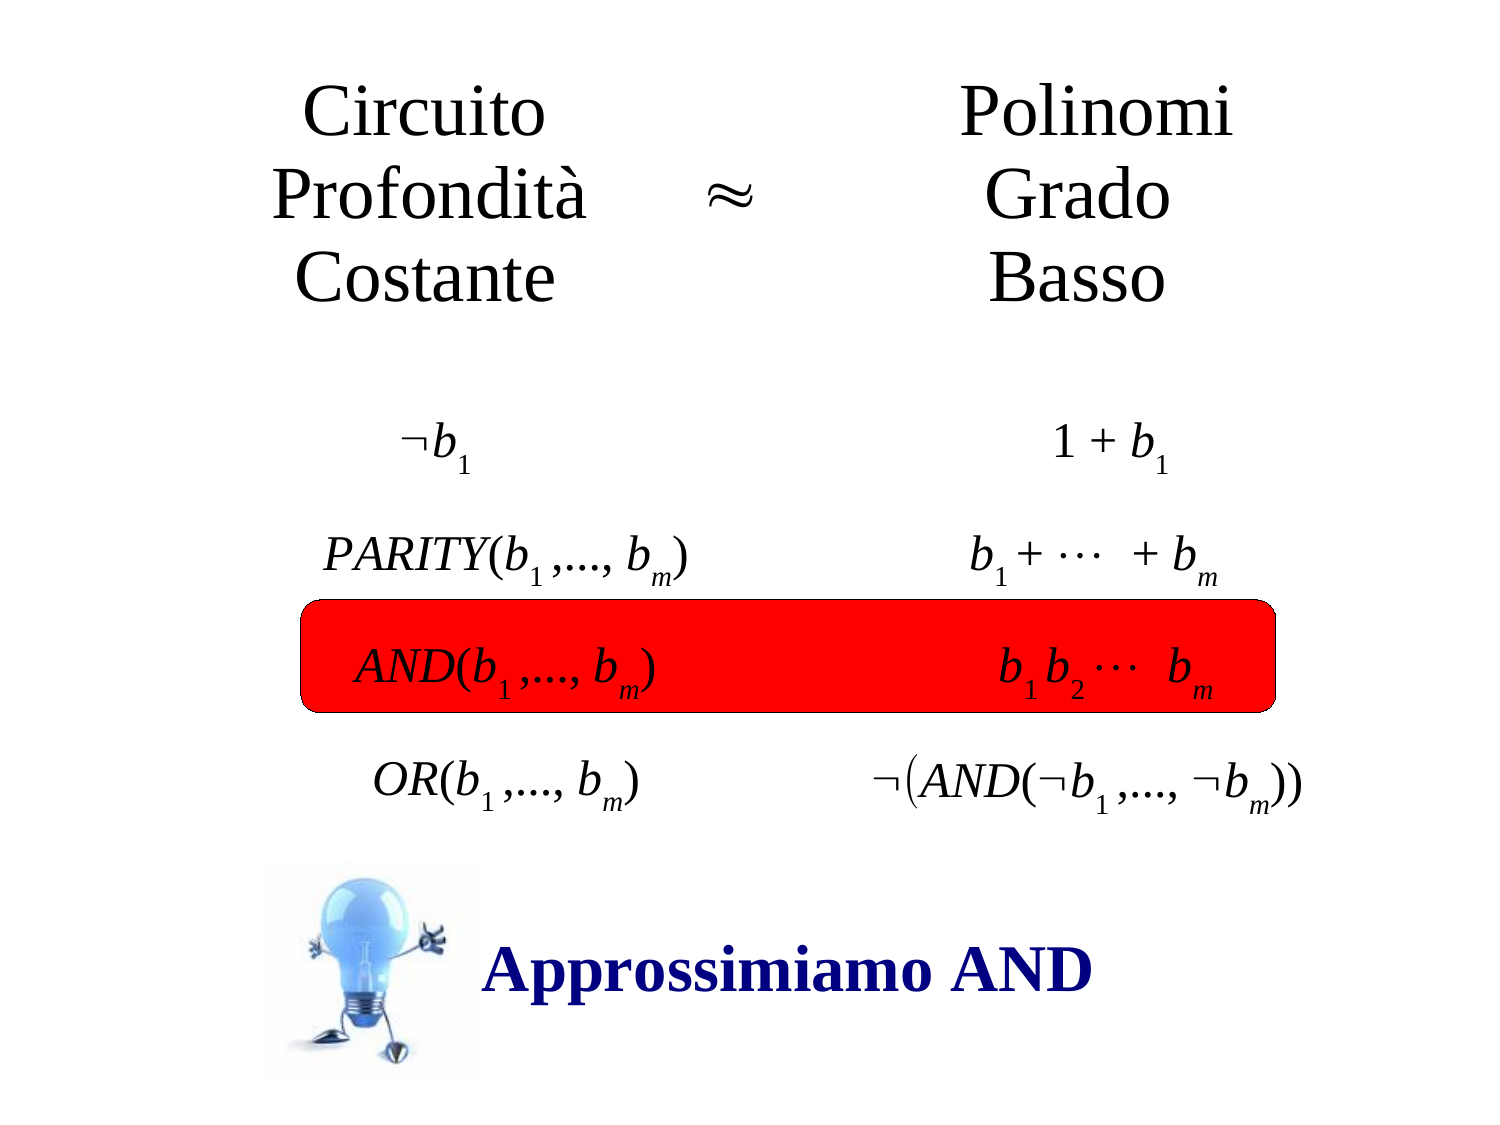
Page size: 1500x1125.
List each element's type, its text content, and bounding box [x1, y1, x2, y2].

title Circuito Polinomi Profondità ≈ Grado Costante Basso [112, 69, 1387, 319]
text_box 1 + b1 [908, 400, 1313, 488]
text_box Approssimiamo AND [477, 917, 1238, 1013]
text_box ¬b1 [233, 400, 638, 488]
text_box ¬(AND(¬b1 ,..., ¬bm)) [825, 740, 1351, 828]
text_box AND(b1 ,..., bm) [187, 625, 826, 737]
text_box b1 b2 ⋯ bm [975, 625, 1238, 740]
text_box OR(b1 ,..., bm) [187, 737, 826, 826]
text_box PARITY(b1 ,..., bm) [187, 512, 826, 601]
text_box b1 + ⋯ + bm [937, 512, 1238, 601]
text_box [300, 599, 1276, 713]
picture [262, 862, 477, 1080]
